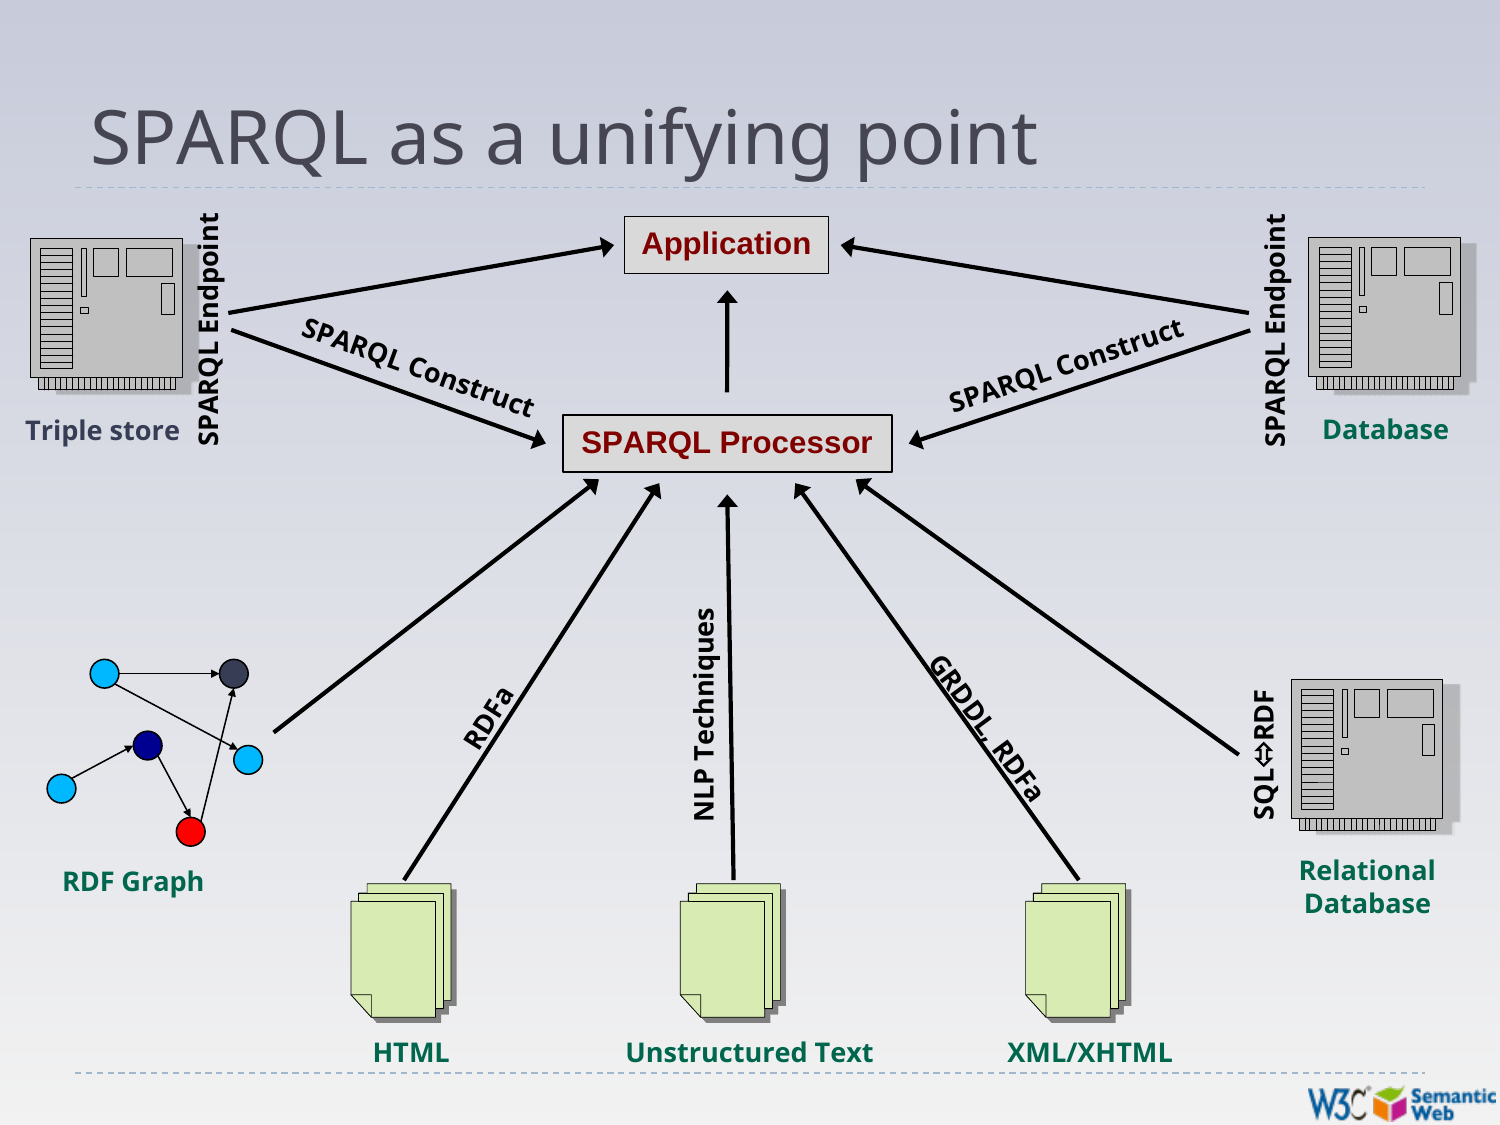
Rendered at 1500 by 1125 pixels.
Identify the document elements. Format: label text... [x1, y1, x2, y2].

text_box Database [1307, 404, 1465, 453]
text_box SPARQL Endpoint [183, 198, 232, 462]
text_box [90, 659, 119, 689]
picture [1308, 1084, 1496, 1122]
title SPARQL as a unifying point [75, 37, 1426, 188]
text_box SQLRDF [1238, 674, 1287, 836]
picture [676, 880, 791, 1027]
picture [27, 235, 183, 394]
text_box SPARQL Construct [929, 299, 1203, 430]
text_box SPARQL Endpoint [1250, 198, 1299, 462]
picture [1287, 675, 1447, 835]
text_box Triple store [10, 405, 183, 454]
picture [347, 880, 461, 1028]
text_box [133, 731, 163, 760]
text_box [176, 817, 206, 847]
picture [1305, 234, 1465, 393]
text_box Application [624, 216, 829, 274]
text_box NLP Techniques [679, 593, 727, 837]
text_box RDFa [442, 664, 533, 771]
picture [1022, 880, 1136, 1027]
text_box GRDDL, RDFa [908, 632, 1067, 824]
text_box [47, 774, 76, 804]
text_box RDF Graph [48, 857, 219, 904]
text_box [219, 659, 249, 688]
text_box Relational Database [1283, 845, 1451, 927]
text_box HTML [357, 1027, 465, 1076]
text_box XML/XHTML [992, 1027, 1188, 1076]
text_box SPARQL Processor [562, 415, 892, 472]
text_box [233, 745, 263, 775]
text_box Unstructured Text [610, 1027, 889, 1076]
text_box SPARQL Construct [283, 299, 556, 436]
